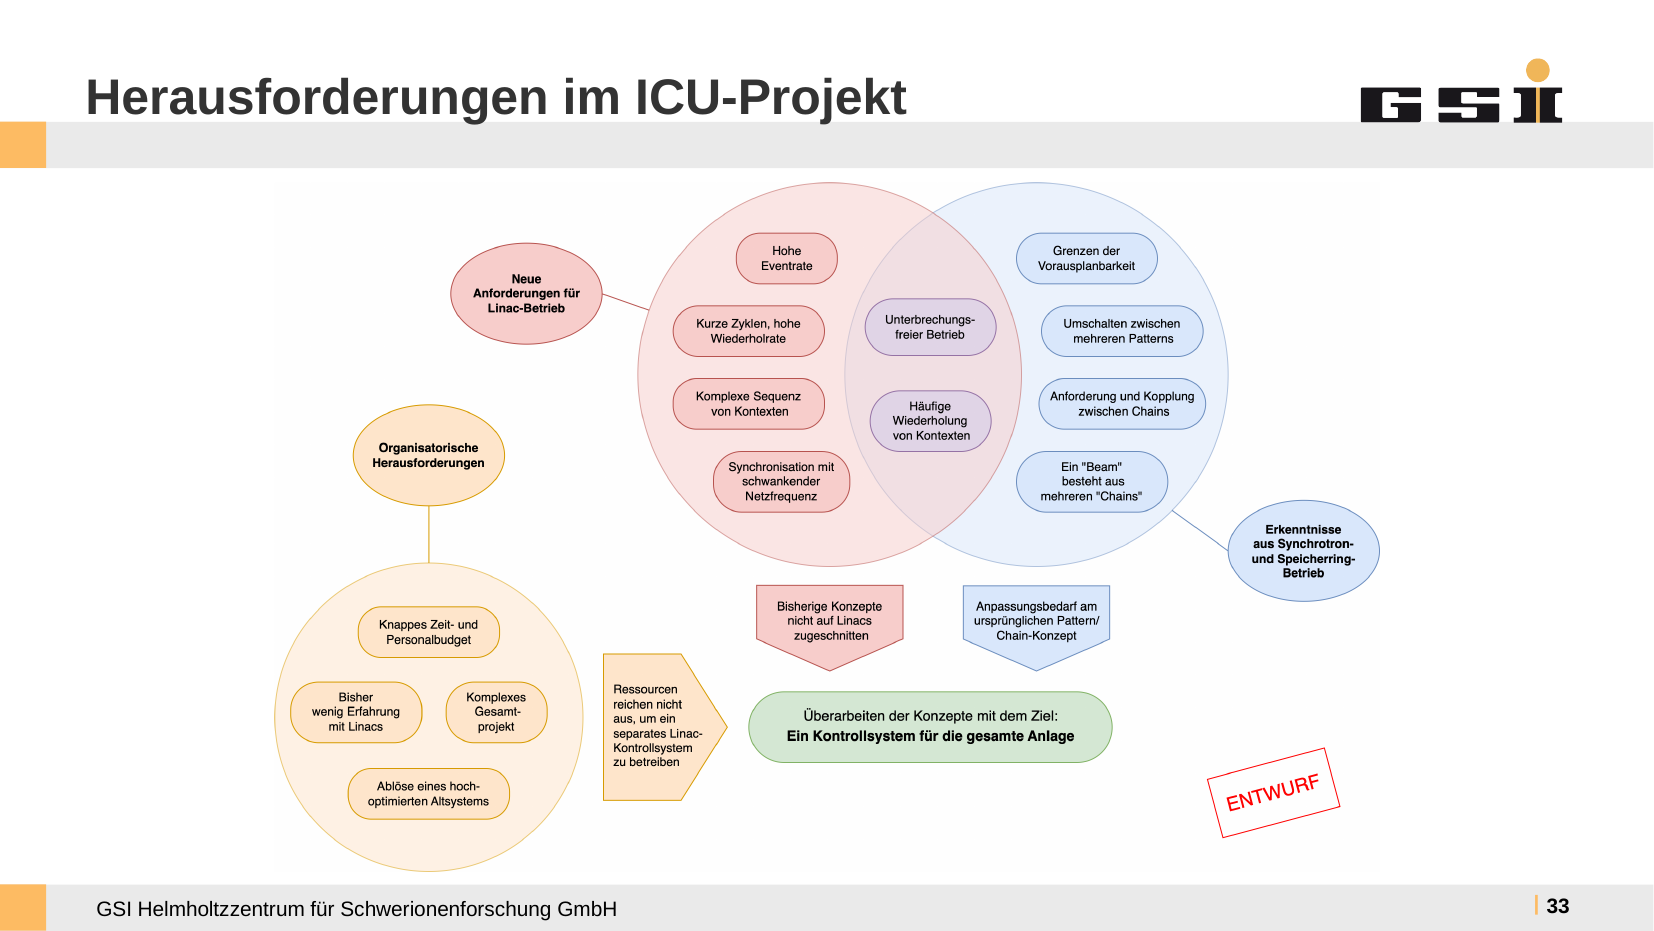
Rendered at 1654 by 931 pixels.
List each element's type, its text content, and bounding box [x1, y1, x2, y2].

picture [1359, 56, 1564, 125]
picture [274, 182, 1380, 872]
title Herausforderungen im ICU-Projekt [70, 55, 1081, 132]
